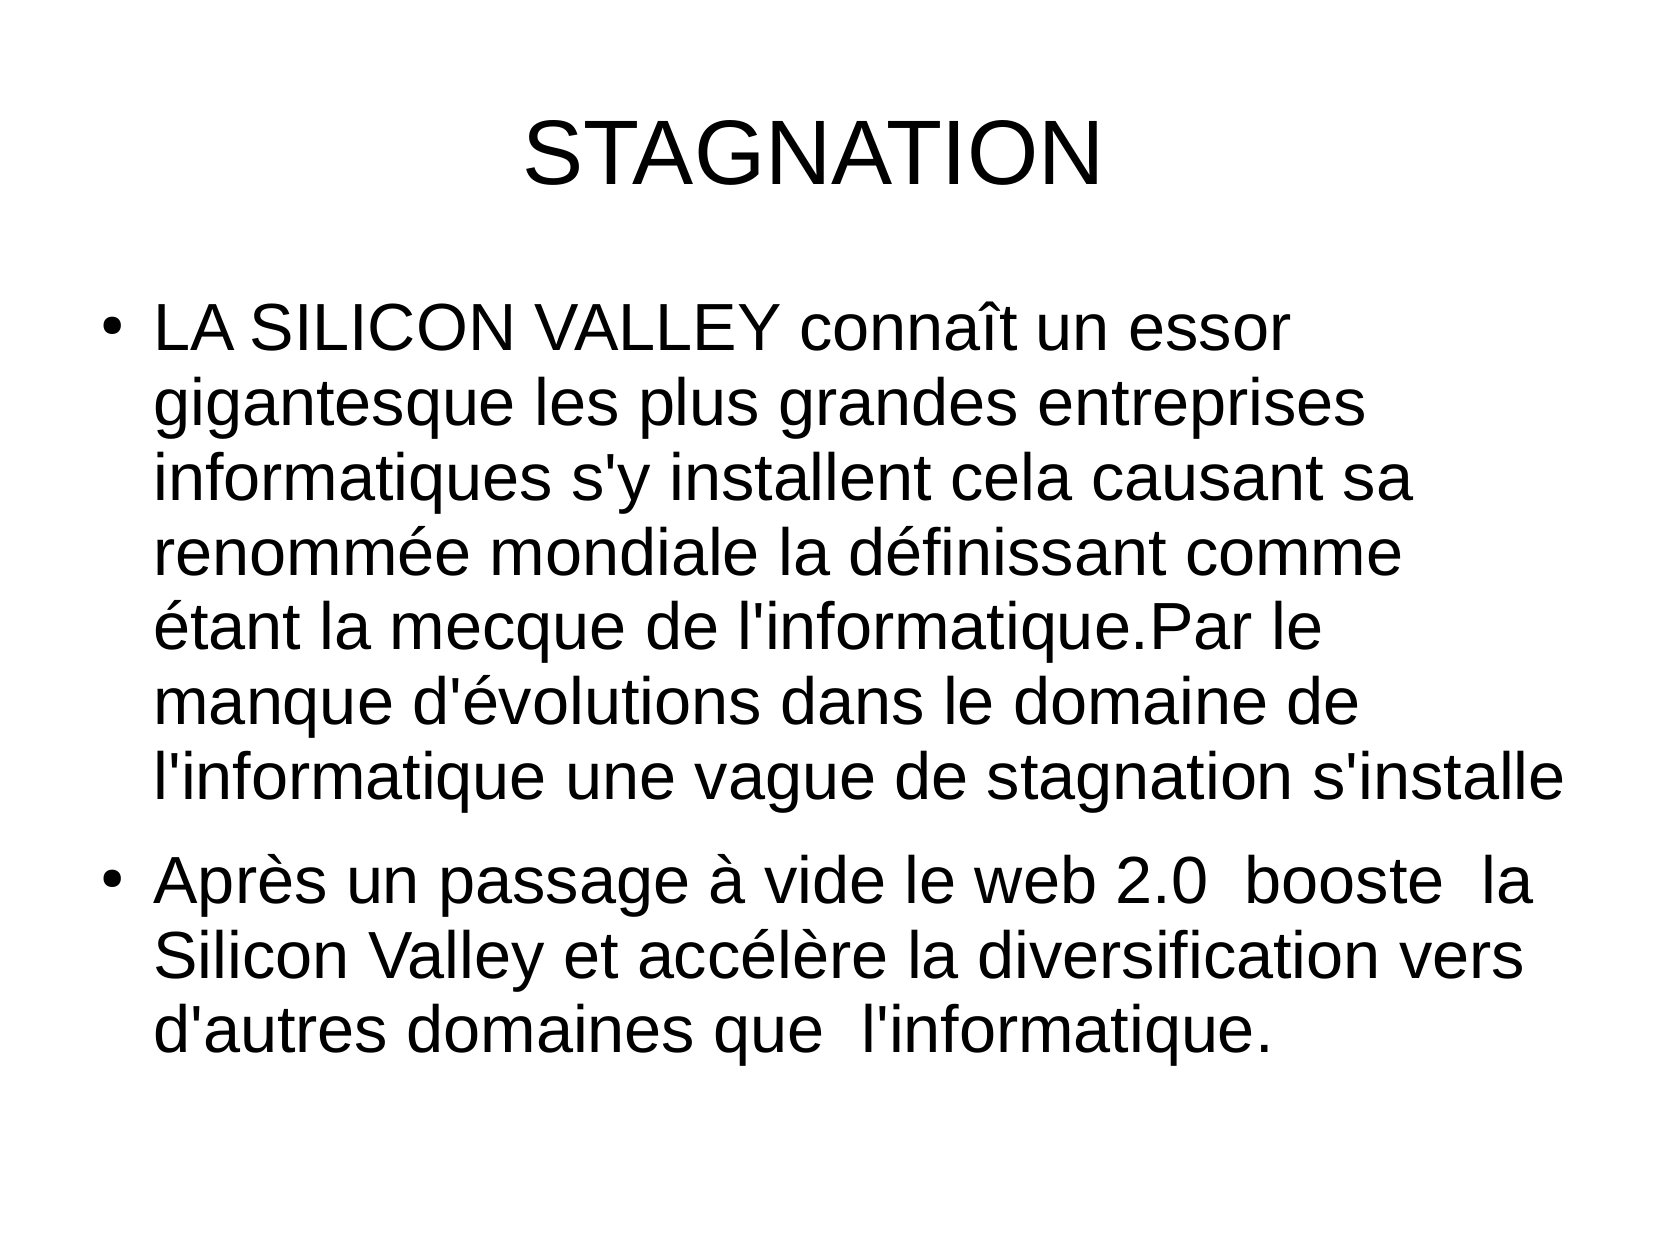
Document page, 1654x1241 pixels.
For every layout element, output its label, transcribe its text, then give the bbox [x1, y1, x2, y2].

list LA SILICON VALLEY connaît un essor gigantesque les plus grandes entreprises informatiques s'y installent cela causant sa renommée mondiale la définissant comme étant la mecque de l'informatique.Par le manque d'évolutions dans le domaine de l'informatique une vague de stagnation s'installe Après un passage à vide le web 2.0 booste la Silicon Valley et accélère la diversification vers d'autres domaines que l'informatique. [82, 290, 1571, 1109]
title STAGNATION [82, 49, 1571, 257]
